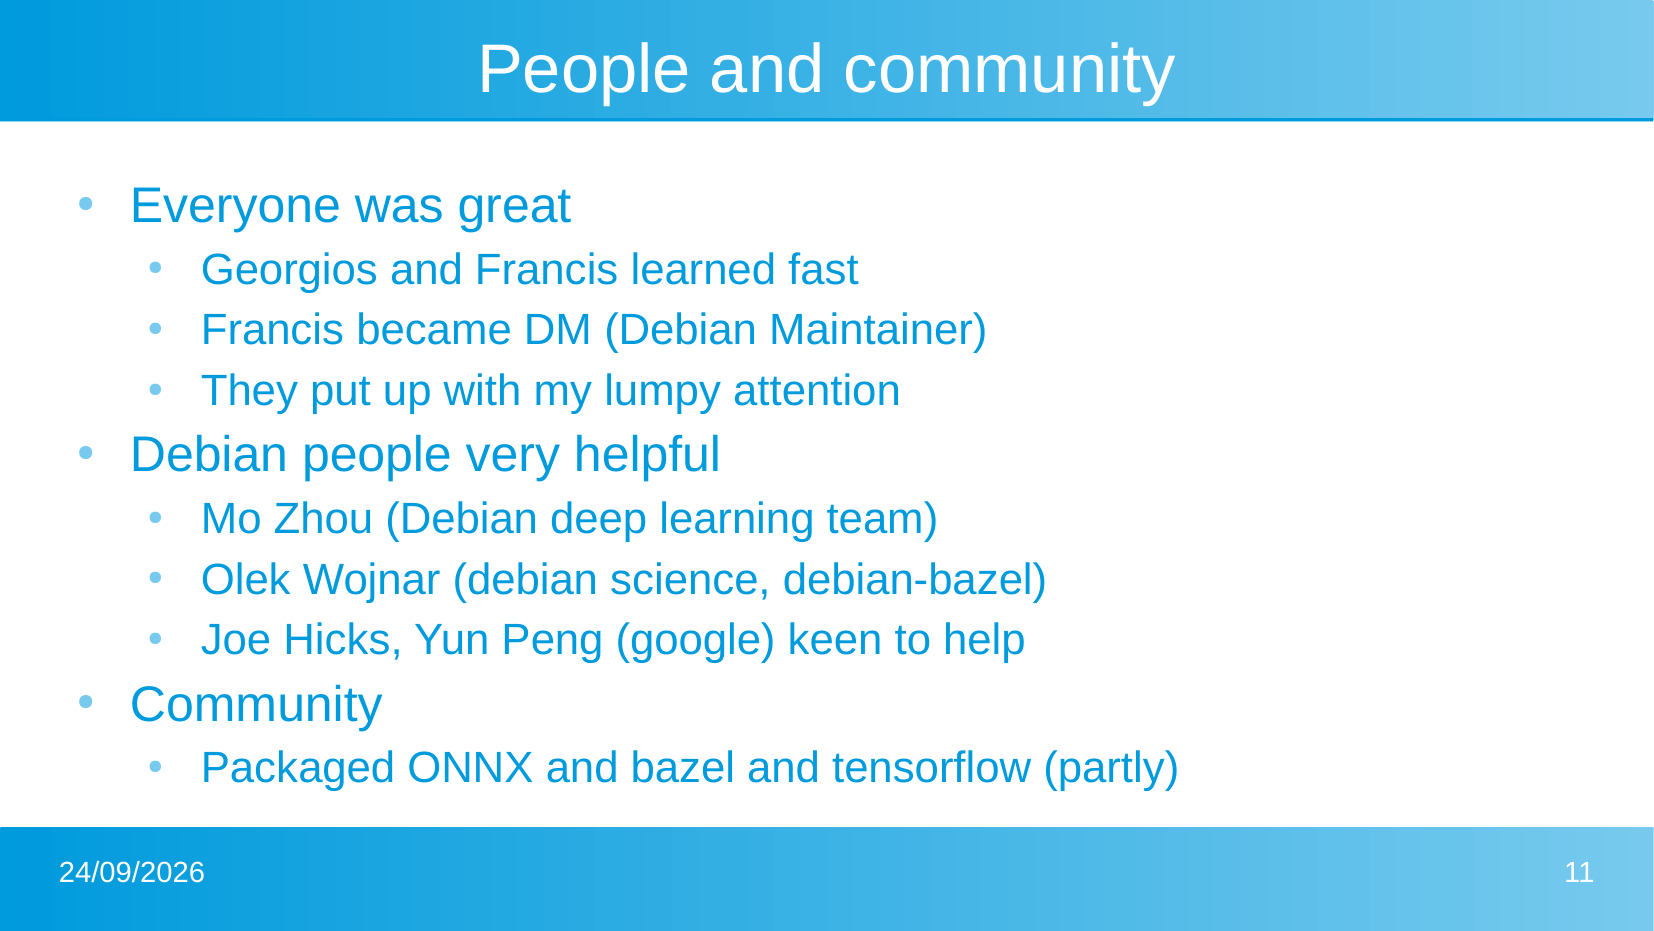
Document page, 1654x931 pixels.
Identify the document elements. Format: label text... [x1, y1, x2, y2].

title People and community [59, 29, 1595, 108]
list Everyone was great Georgios and Francis learned fast Francis became DM (Debian Maintainer) They put up with my lumpy attention Debian people very helpful Mo Zhou (Debian deep learning team) Olek Wojnar (debian science, debian-bazel) Joe Hicks, Yun Peng (google) keen to help Community Packaged ONNX and bazel and tensorflow (partly) [59, 177, 1595, 768]
